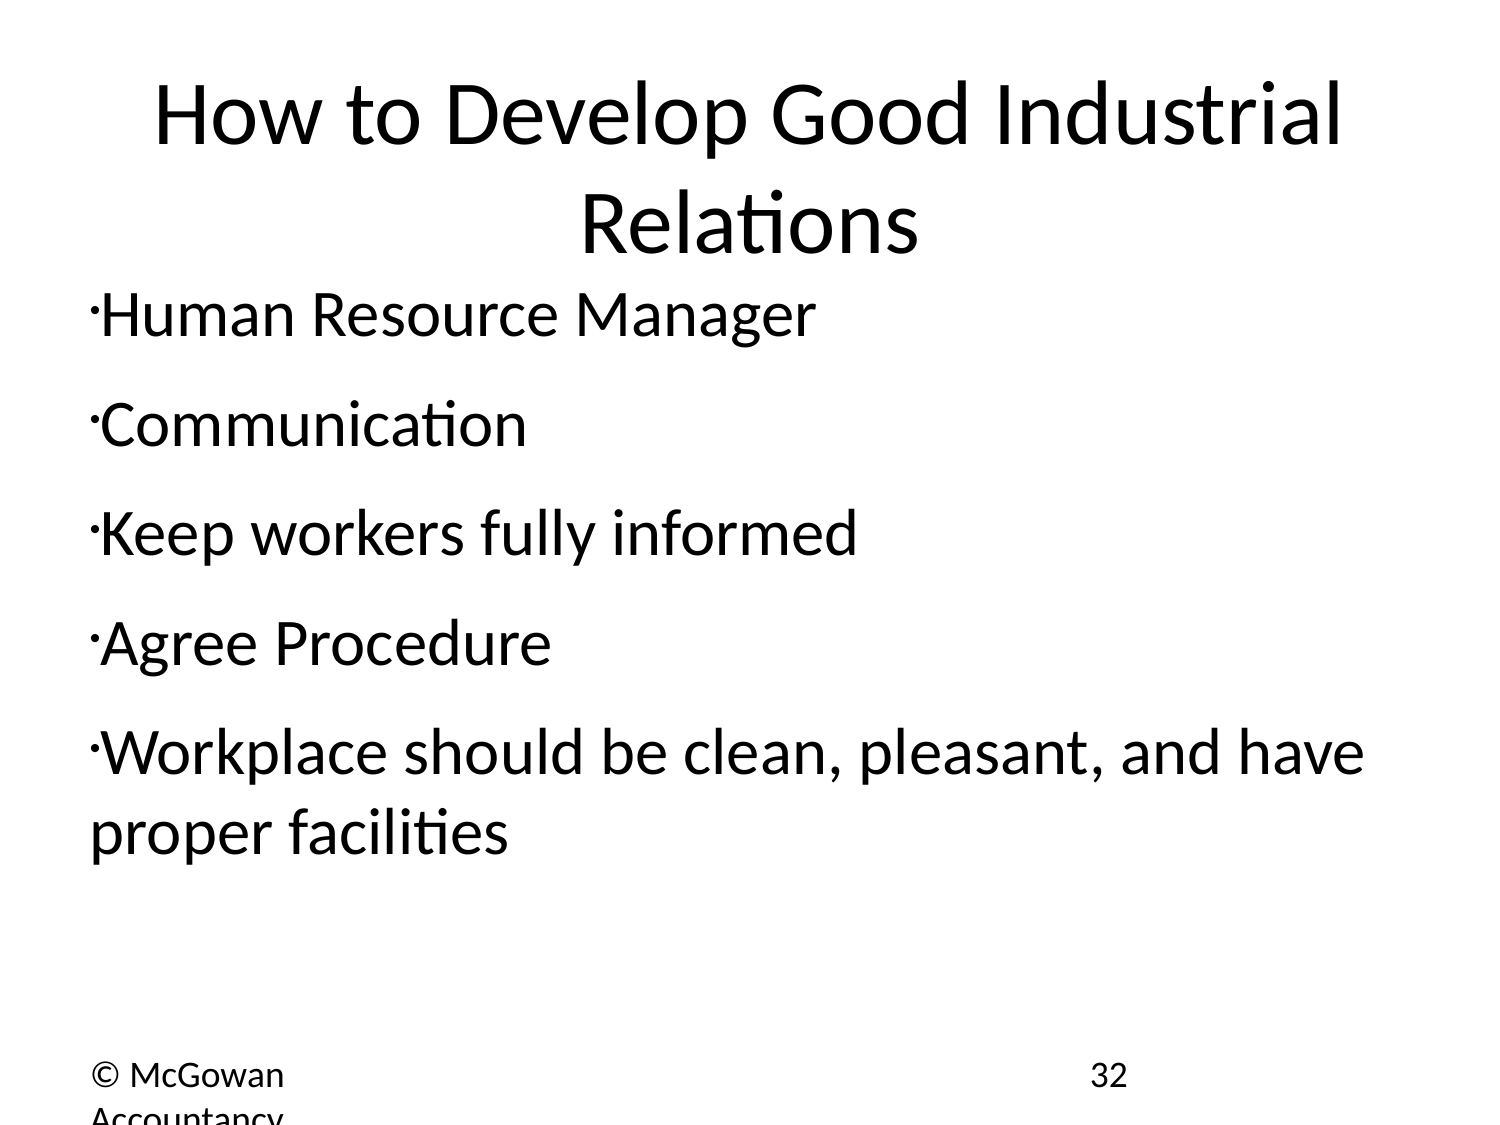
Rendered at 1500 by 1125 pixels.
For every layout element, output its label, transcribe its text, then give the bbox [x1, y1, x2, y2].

title How to Develop Good Industrial Relations [75, 45, 1425, 233]
list Human Resource Manager Communication Keep workers fully informed Agree Procedure Workplace should be clean, pleasant, and have proper facilities [75, 262, 1425, 1005]
text_box © McGowan Accountancy Services [75, 1042, 425, 1103]
text_box [1074, 1042, 1425, 1103]
